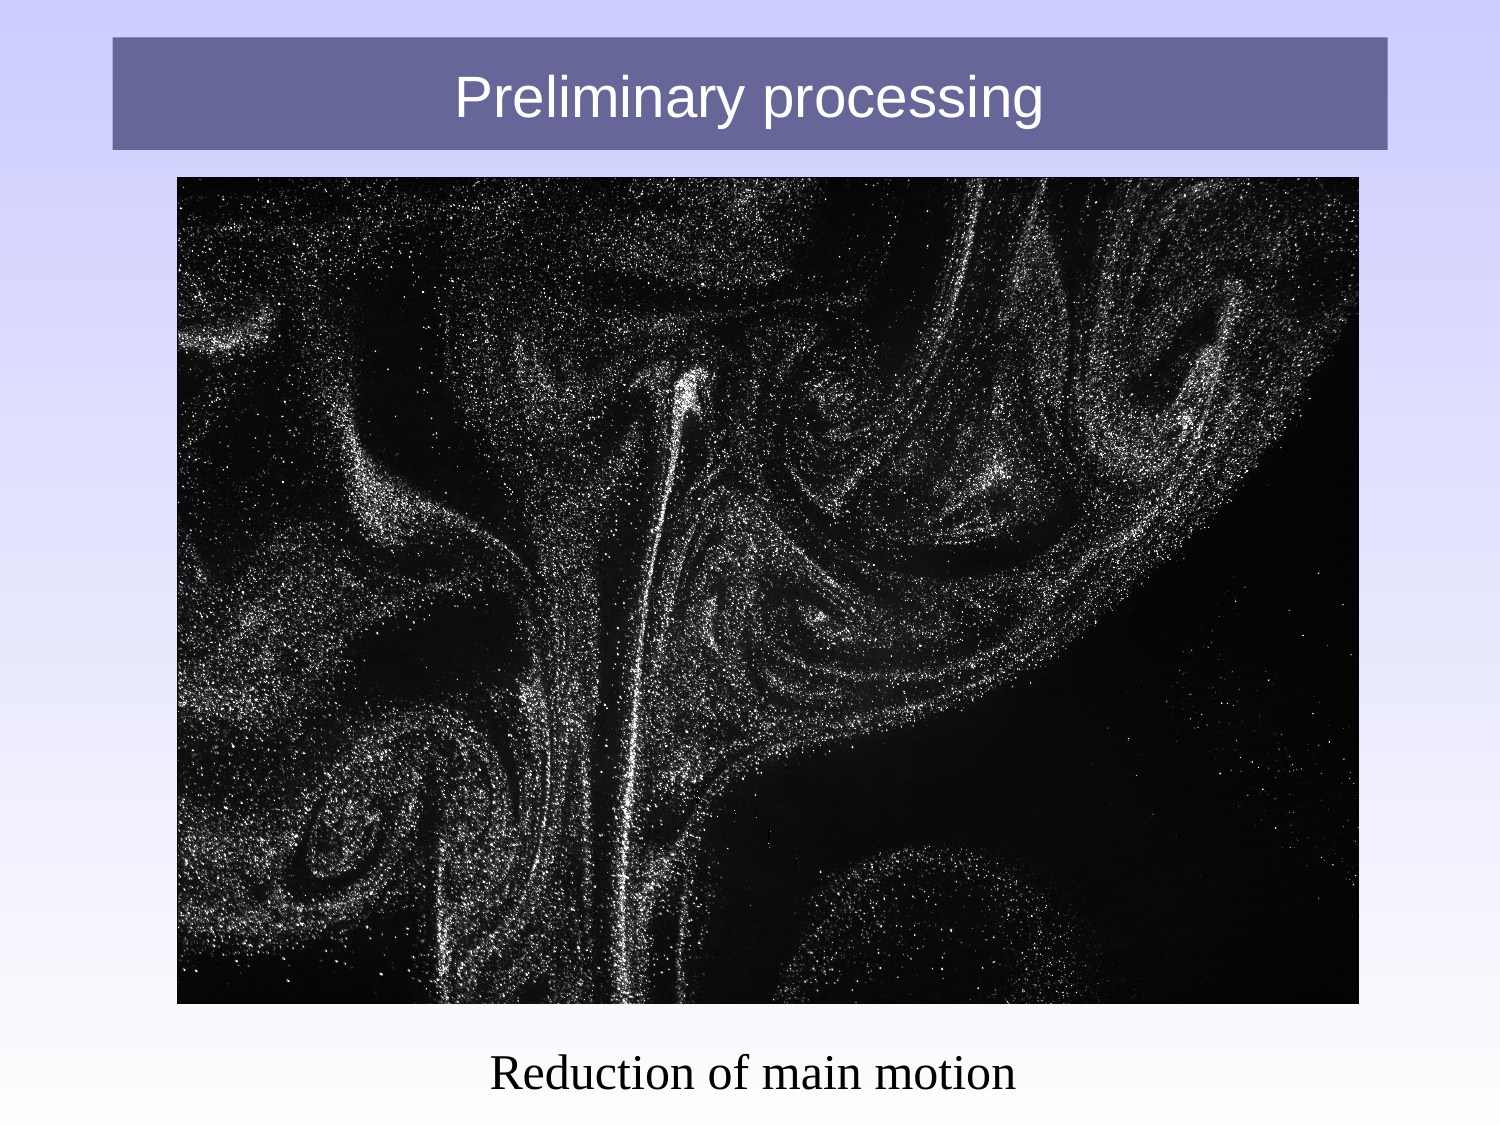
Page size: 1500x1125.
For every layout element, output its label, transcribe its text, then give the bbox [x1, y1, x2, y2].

picture [177, 177, 1359, 1004]
text_box Preliminary processing [112, 37, 1388, 150]
text_box Reduction of main motion [474, 1037, 1038, 1109]
